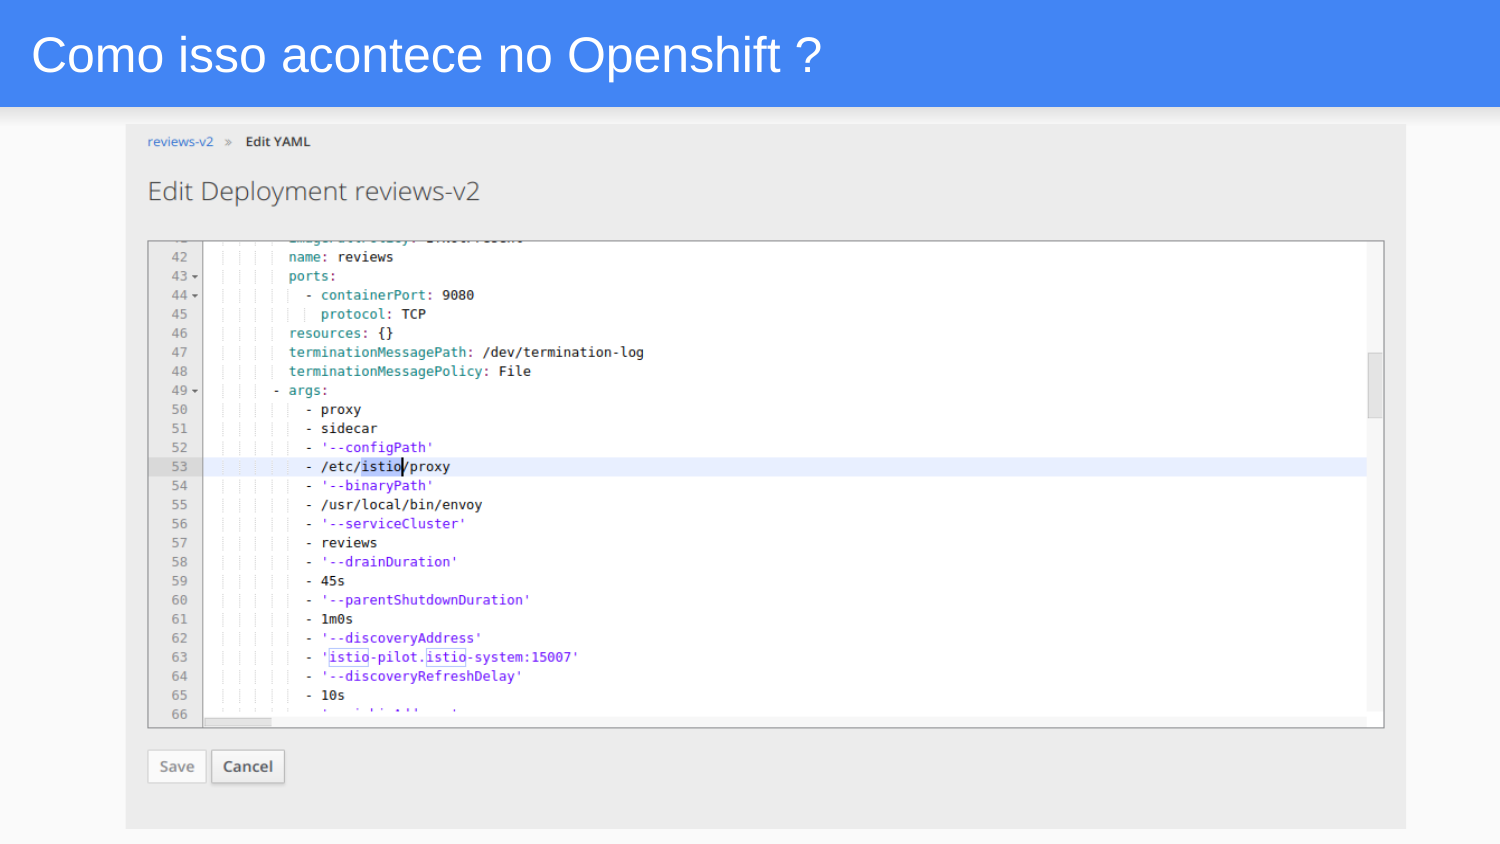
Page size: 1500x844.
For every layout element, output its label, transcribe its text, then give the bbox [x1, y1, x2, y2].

title Como isso acontece no Openshift ? [16, 2, 1464, 102]
picture [125, 124, 1407, 829]
